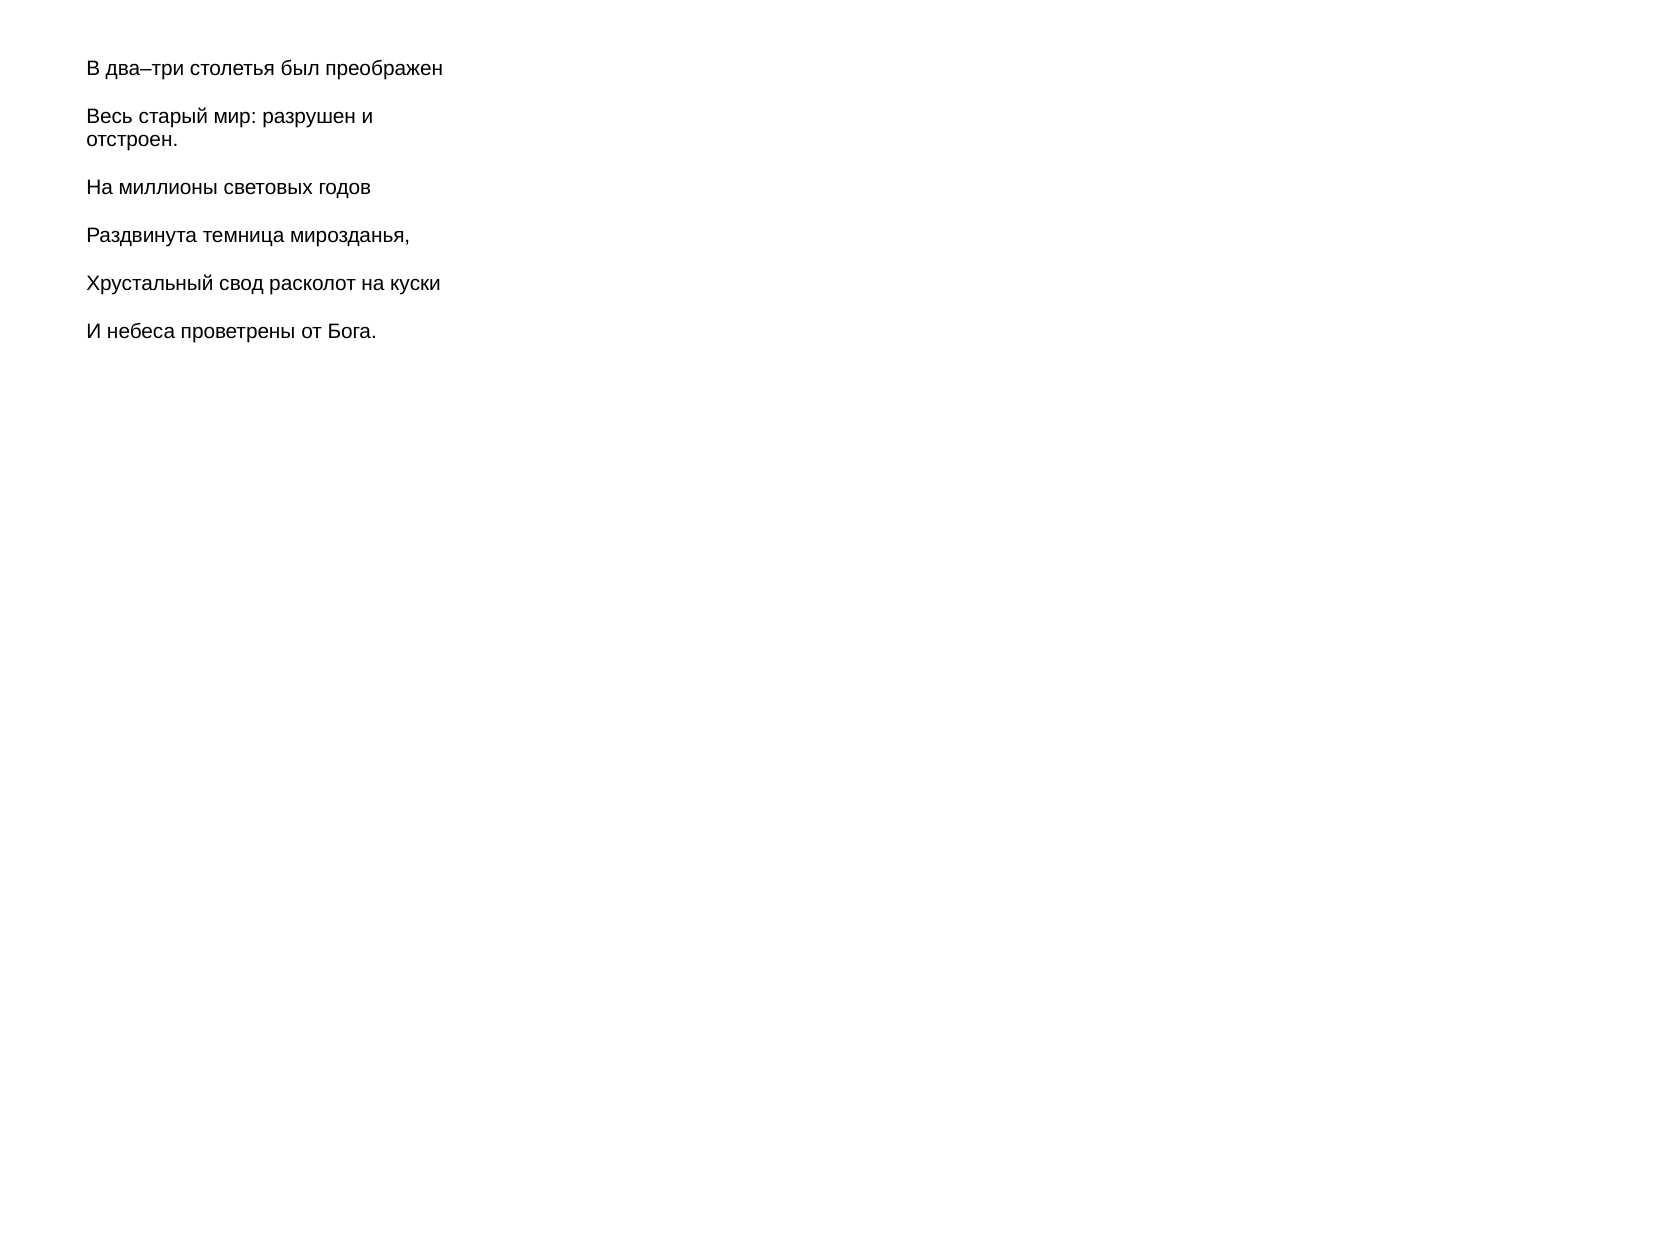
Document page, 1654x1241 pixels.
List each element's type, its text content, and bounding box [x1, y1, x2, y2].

text_box В два–три столетья был преображен Весь старый мир: разрушен и отстроен. На миллионы световых годов Раздвинута темница мирозданья, Хрустальный свод расколот на куски И небеса проветрены от Бога. [71, 49, 486, 376]
